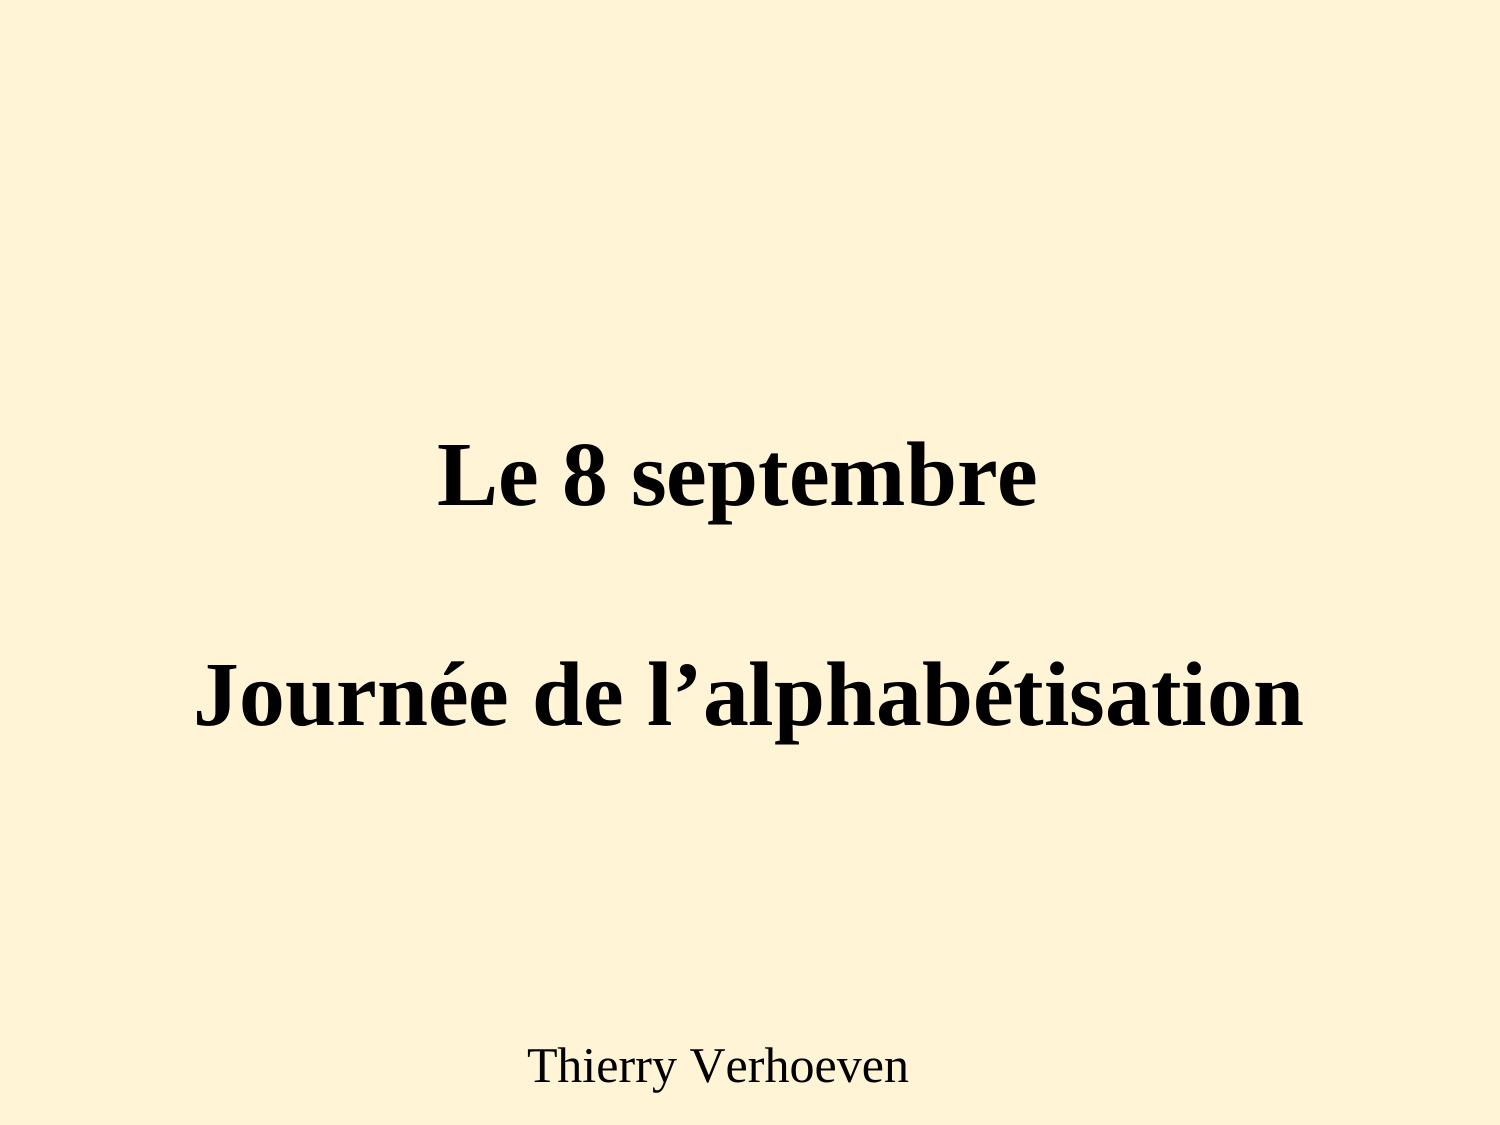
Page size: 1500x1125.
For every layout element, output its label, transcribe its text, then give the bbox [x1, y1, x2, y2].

title Le 8 septembre Journée de l’alphabétisation [112, 374, 1388, 563]
